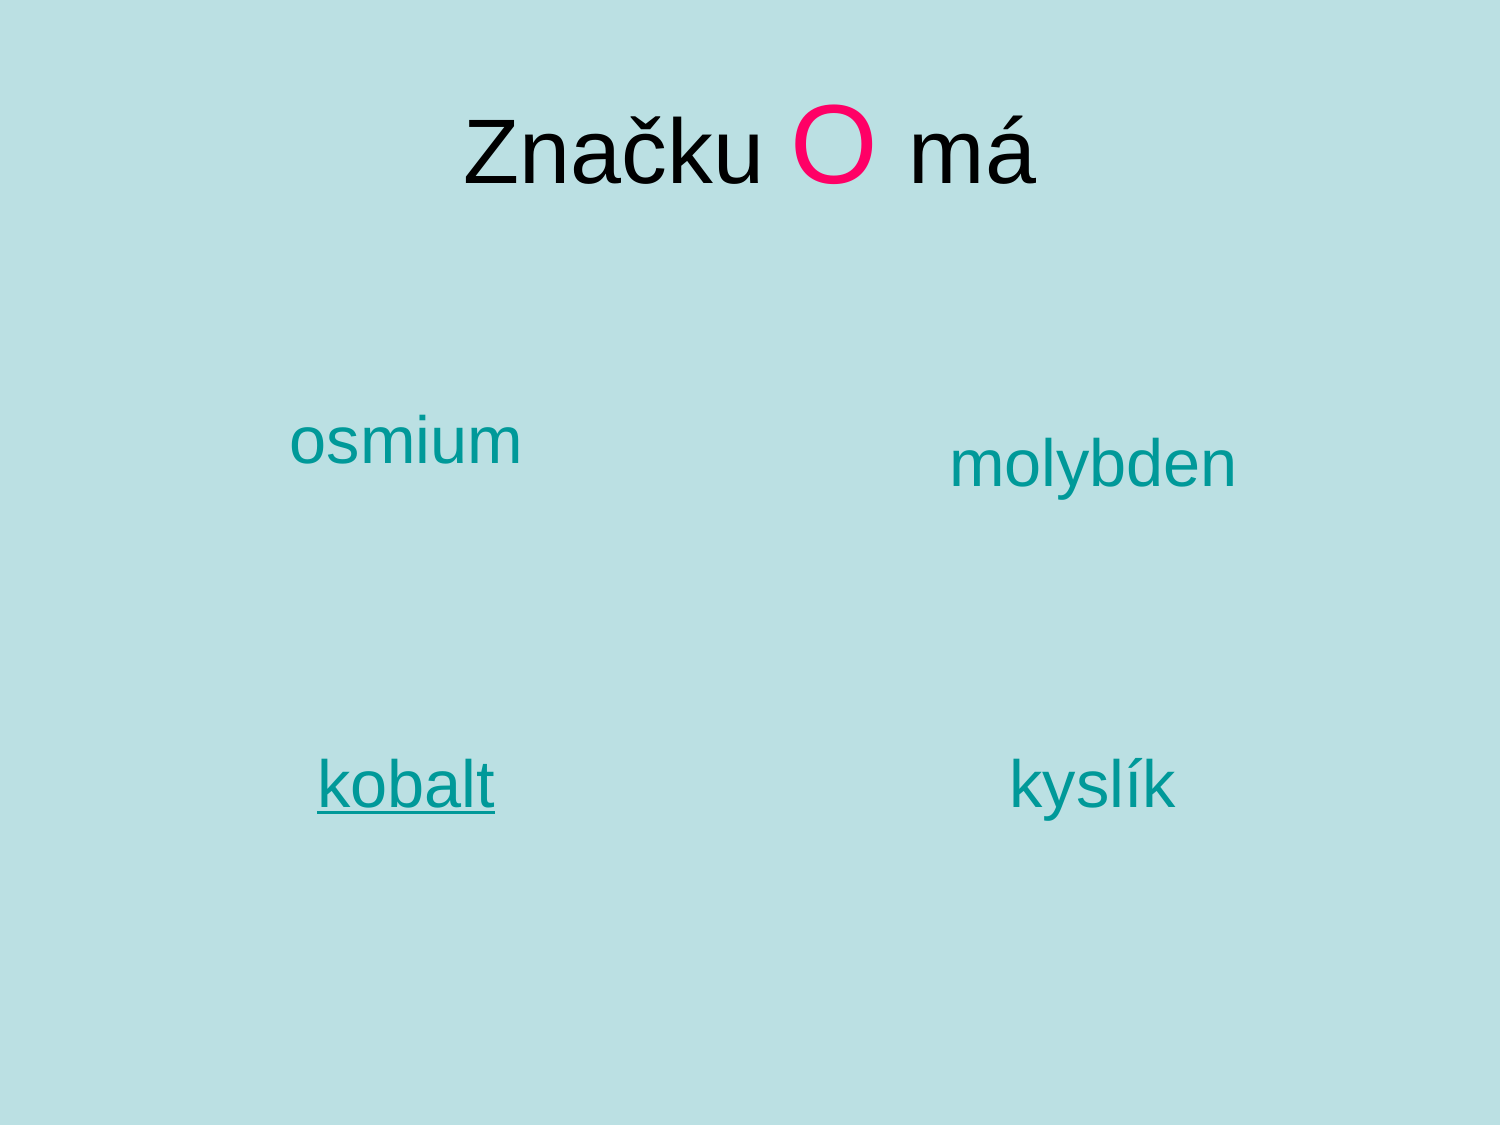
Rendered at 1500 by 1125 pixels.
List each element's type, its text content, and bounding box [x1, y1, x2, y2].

table_header kobalt [75, 646, 737, 1005]
table_header kyslík [763, 646, 1423, 1005]
table_header molybden [763, 262, 1425, 621]
table_header osmium [75, 262, 737, 621]
title Značku O má [75, 45, 1426, 233]
